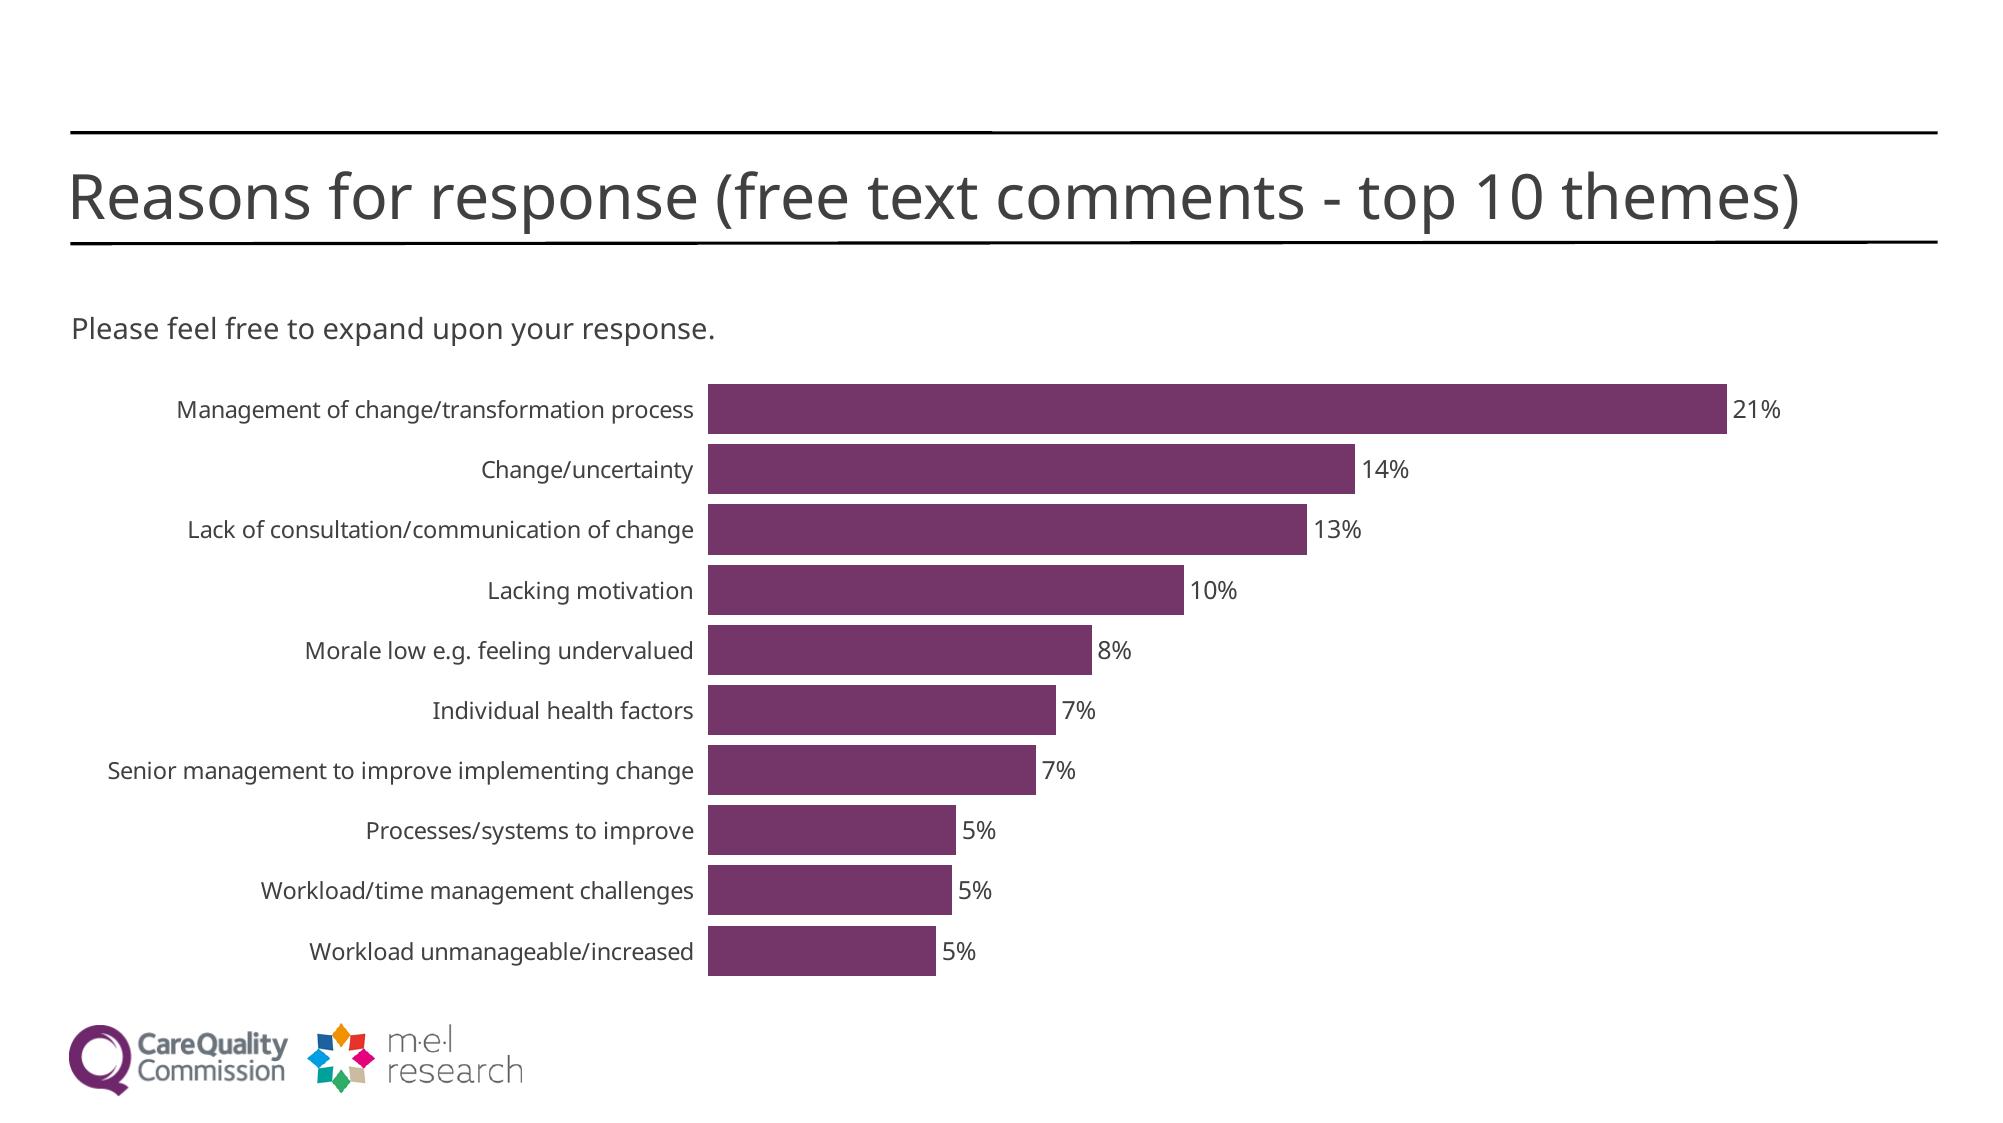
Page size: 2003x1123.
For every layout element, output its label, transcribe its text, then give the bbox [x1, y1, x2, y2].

picture [307, 1023, 522, 1093]
picture [67, 1023, 291, 1099]
chart [70, 366, 1938, 994]
text_box Please feel free to expand upon your response. [71, 303, 1821, 346]
title Reasons for response (free text comments - top 10 themes) [67, 143, 1935, 232]
